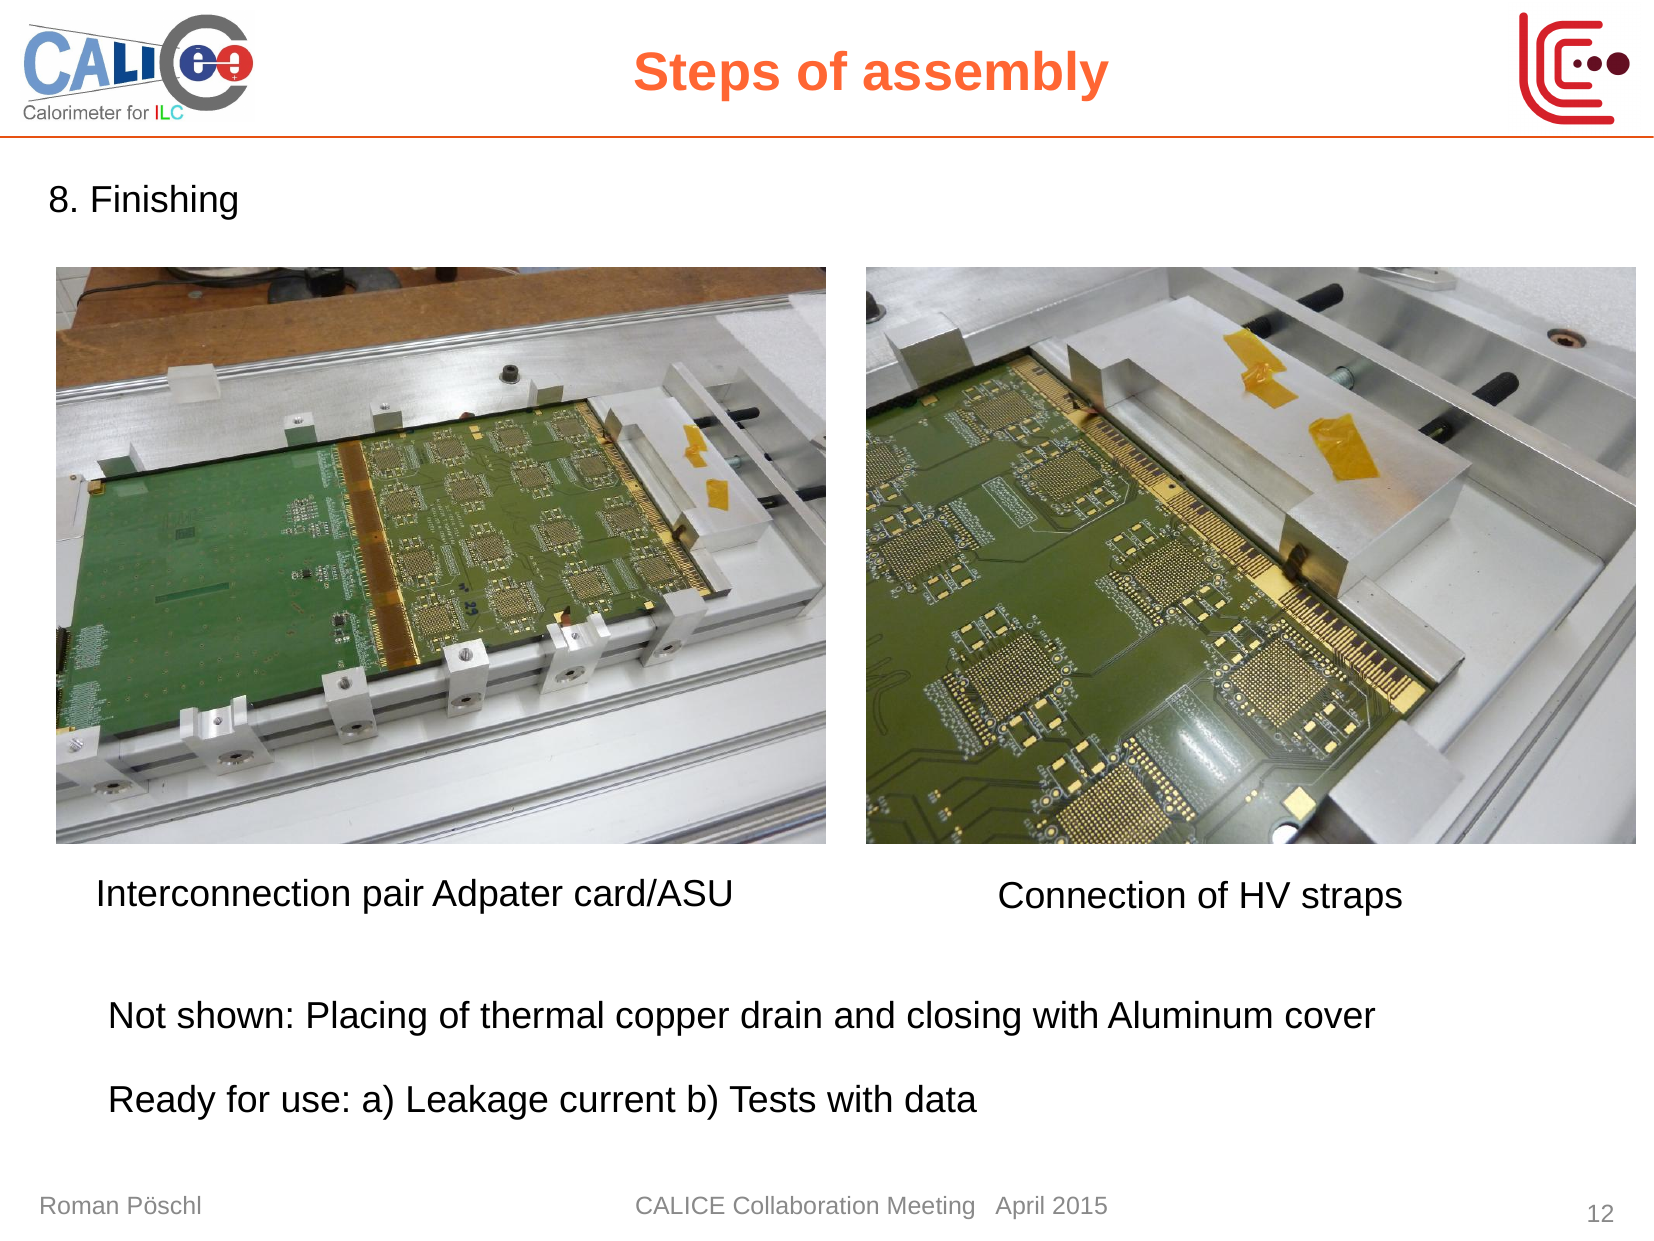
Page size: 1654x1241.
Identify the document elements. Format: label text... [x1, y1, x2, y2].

picture [20, 10, 255, 122]
picture [1508, 2, 1641, 135]
text_box 8. Finishing [33, 171, 256, 229]
picture [866, 267, 1636, 844]
text_box Interconnection pair Adpater card/ASU [80, 864, 753, 922]
text_box Not shown: Placing of thermal copper drain and closing with Aluminum cover Ready for use: a) Leakage current b) Tests with data [93, 987, 1397, 1129]
title Steps of assembly [128, 29, 1617, 113]
picture [56, 267, 826, 844]
text_box Connection of HV straps [982, 867, 1419, 925]
